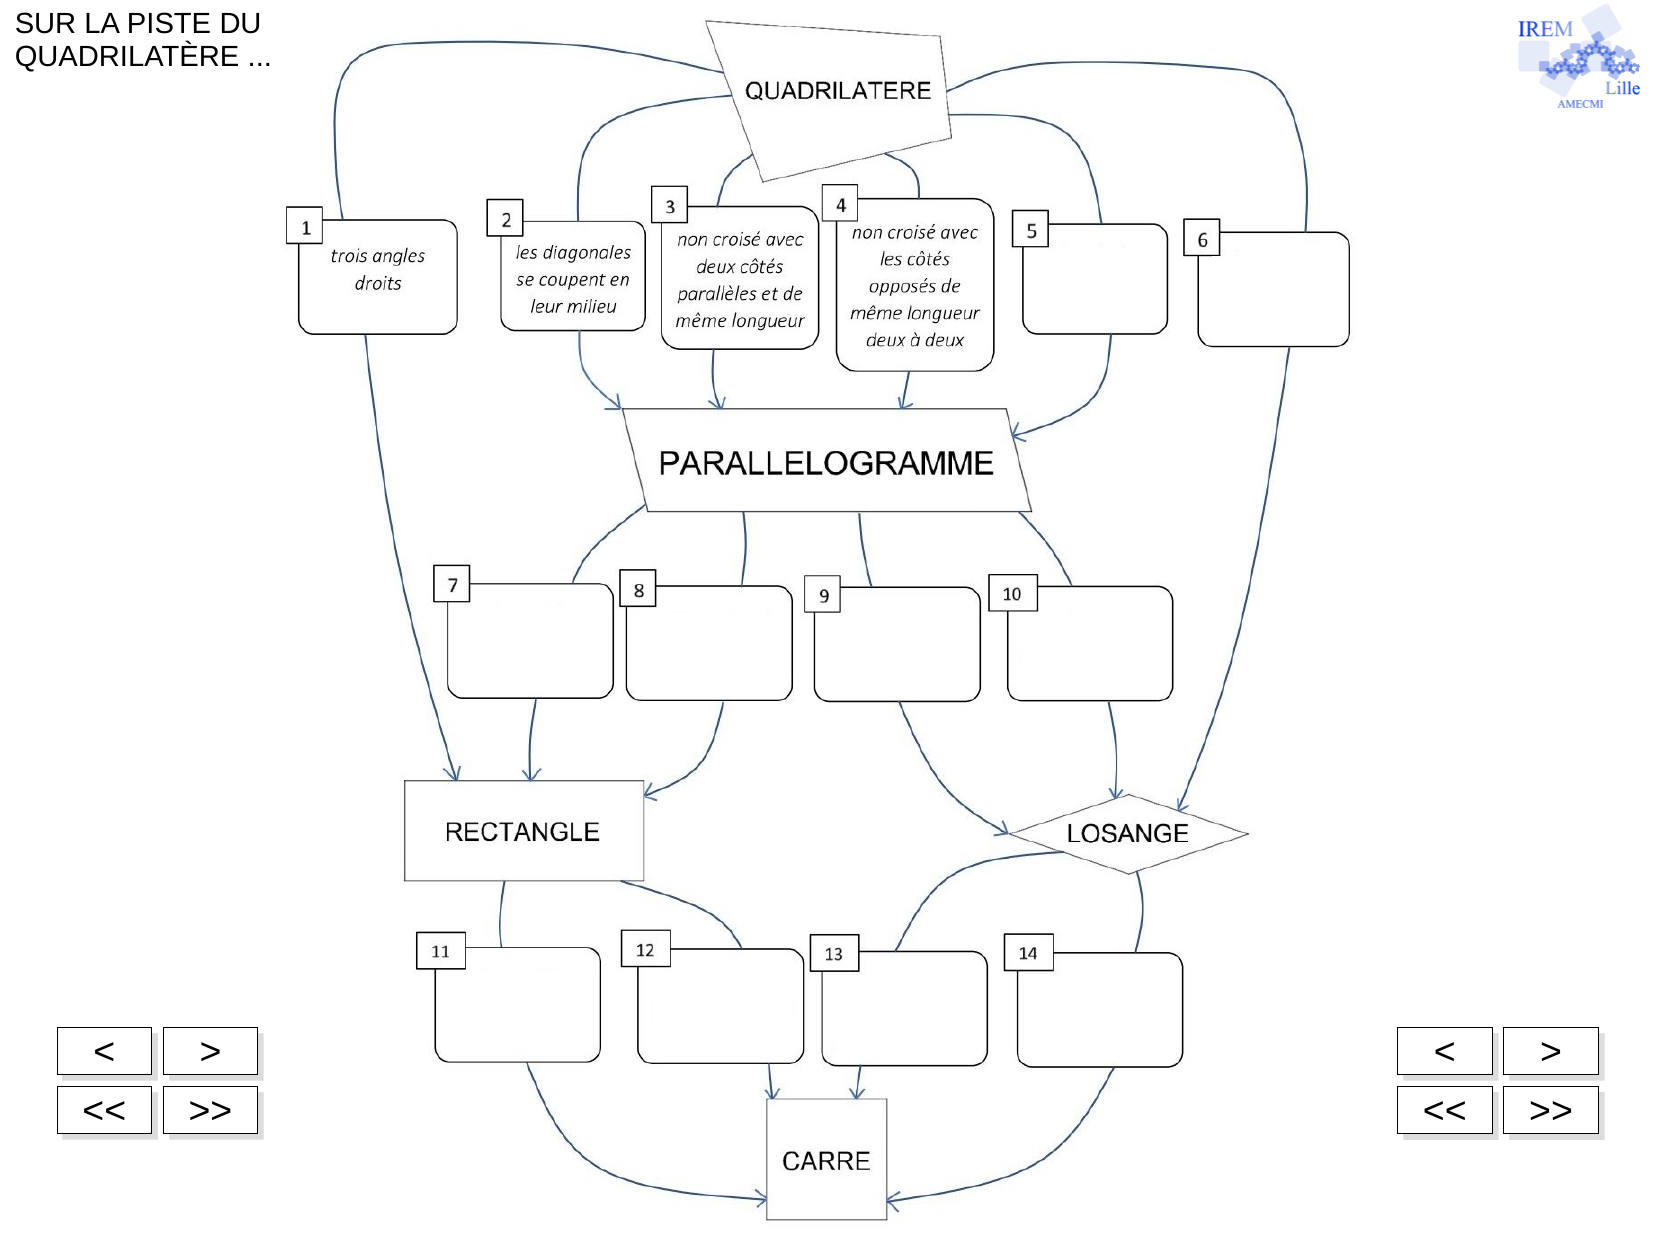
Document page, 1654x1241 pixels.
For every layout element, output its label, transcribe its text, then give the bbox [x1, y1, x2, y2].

text_box >> [1503, 1086, 1599, 1134]
text_box < [57, 1027, 152, 1075]
picture [269, 0, 1384, 1241]
text_box SUR LA PISTE DU QUADRILATÈRE ... [0, 0, 302, 88]
text_box > [1503, 1027, 1599, 1075]
text_box > [163, 1027, 258, 1075]
picture [1503, 0, 1654, 112]
text_box >> [163, 1086, 258, 1134]
text_box << [57, 1086, 152, 1134]
text_box < [1397, 1027, 1493, 1075]
text_box << [1397, 1086, 1493, 1134]
